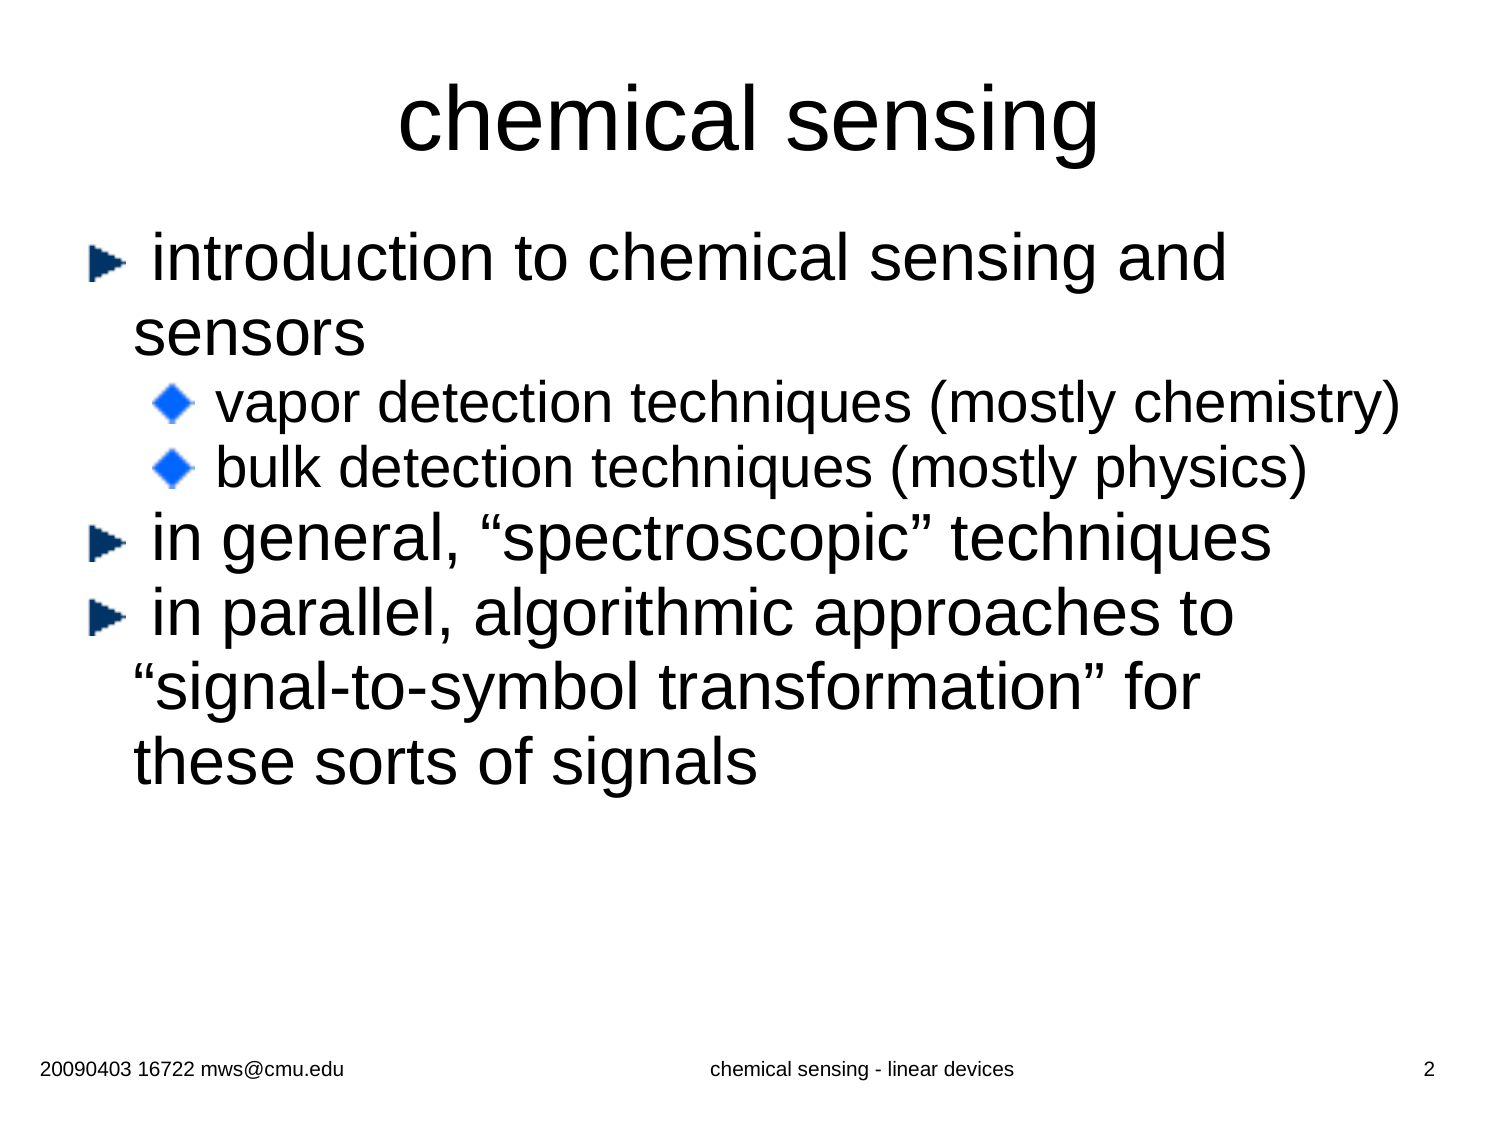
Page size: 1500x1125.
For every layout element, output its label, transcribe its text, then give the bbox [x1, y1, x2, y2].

title chemical sensing [112, 55, 1388, 182]
list introduction to chemical sensing and sensors vapor detection techniques (mostly chemistry) bulk detection techniques (mostly physics) in general, “spectroscopic” techniques in parallel, algorithmic approaches to “signal-to-symbol transformation” for these sorts of signals [62, 212, 1438, 966]
